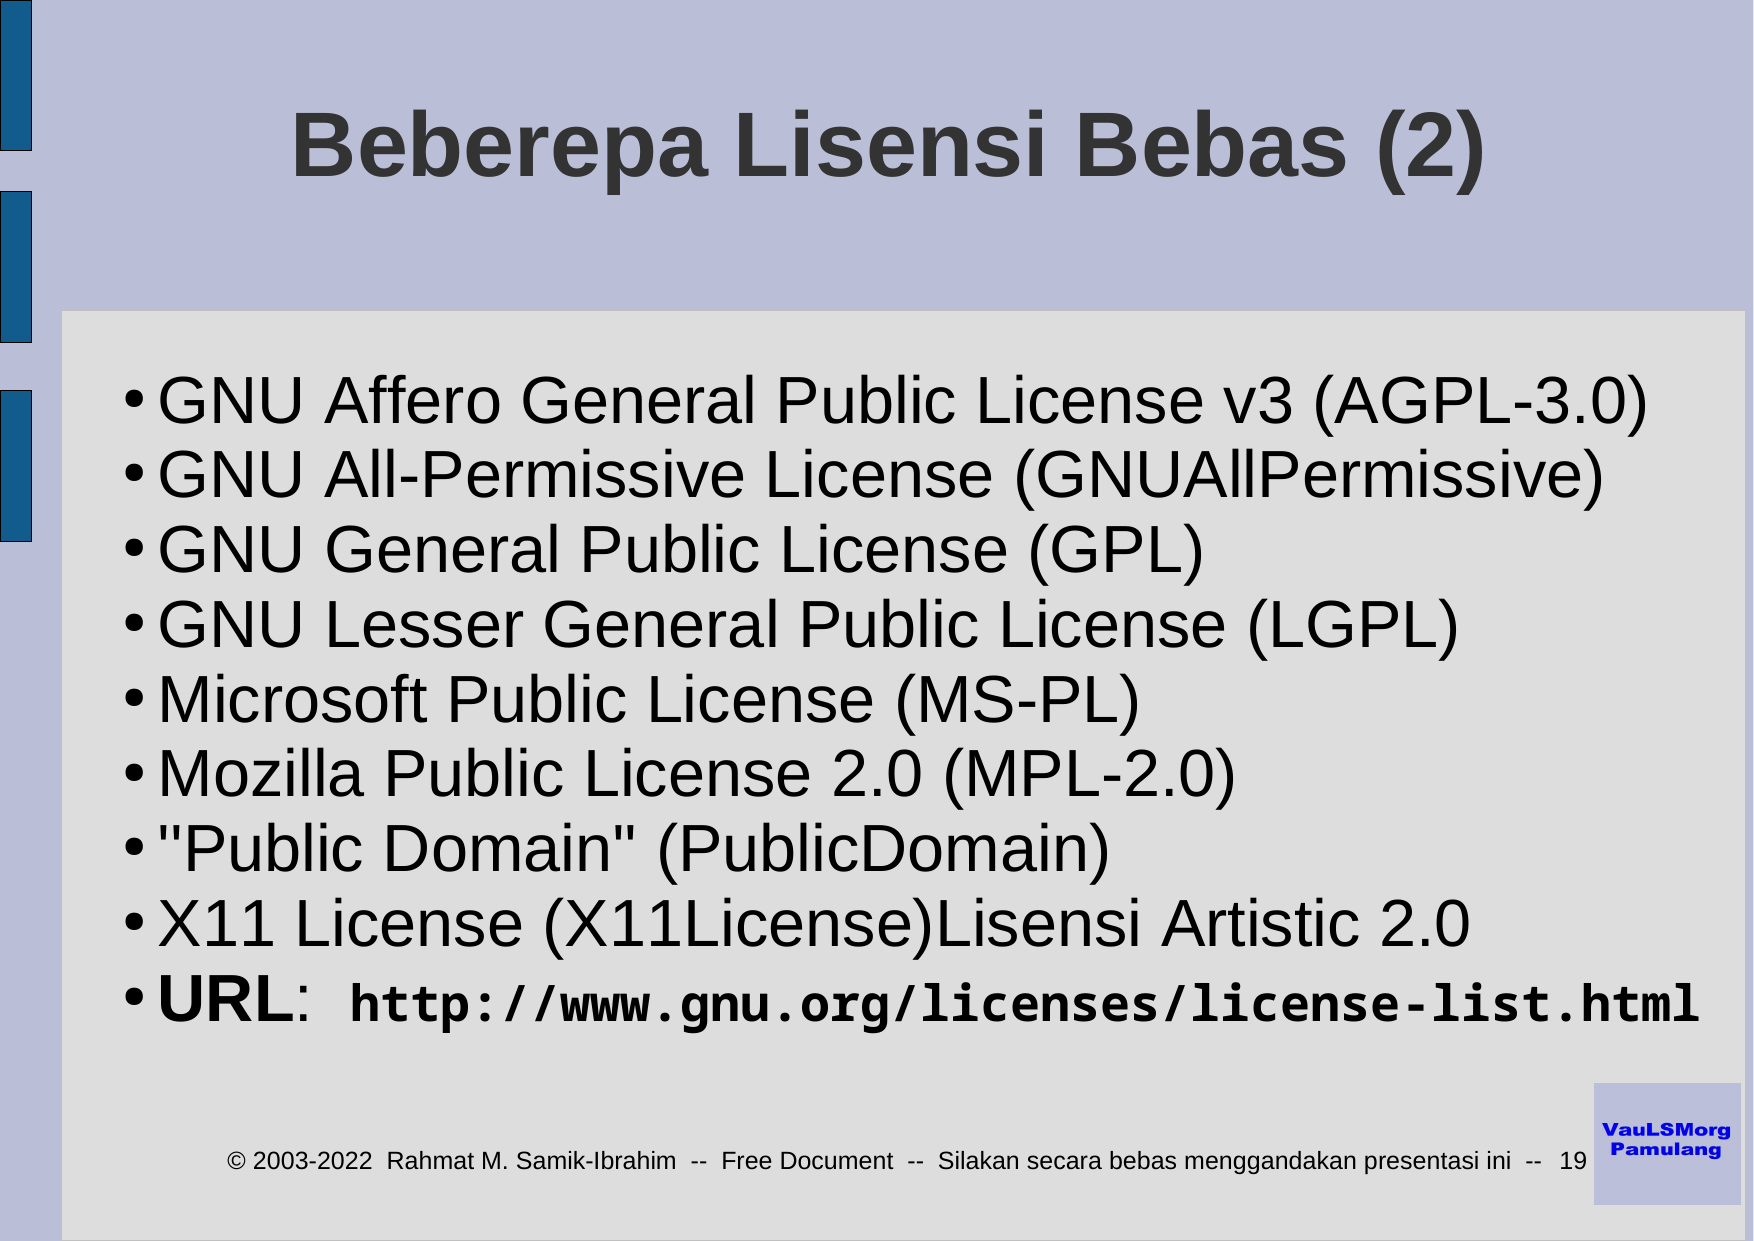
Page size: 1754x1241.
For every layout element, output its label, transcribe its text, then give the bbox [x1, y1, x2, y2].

picture [1594, 1195, 1741, 1205]
list GNU Affero General Public License v3 (AGPL-3.0) GNU All-Permissive License (GNUAllPermissive) GNU General Public License (GPL) GNU Lesser General Public License (LGPL) Microsoft Public License (MS-PL) Mozilla Public License 2.0 (MPL-2.0) ''Public Domain'' (PublicDomain) X11 License (X11License)Lisensi Artistic 2.0 URL: http://www.gnu.org/licenses/license-list.html [0, 287, 1754, 1195]
title Beberepa Lisensi Bebas (2) [55, 73, 1724, 217]
